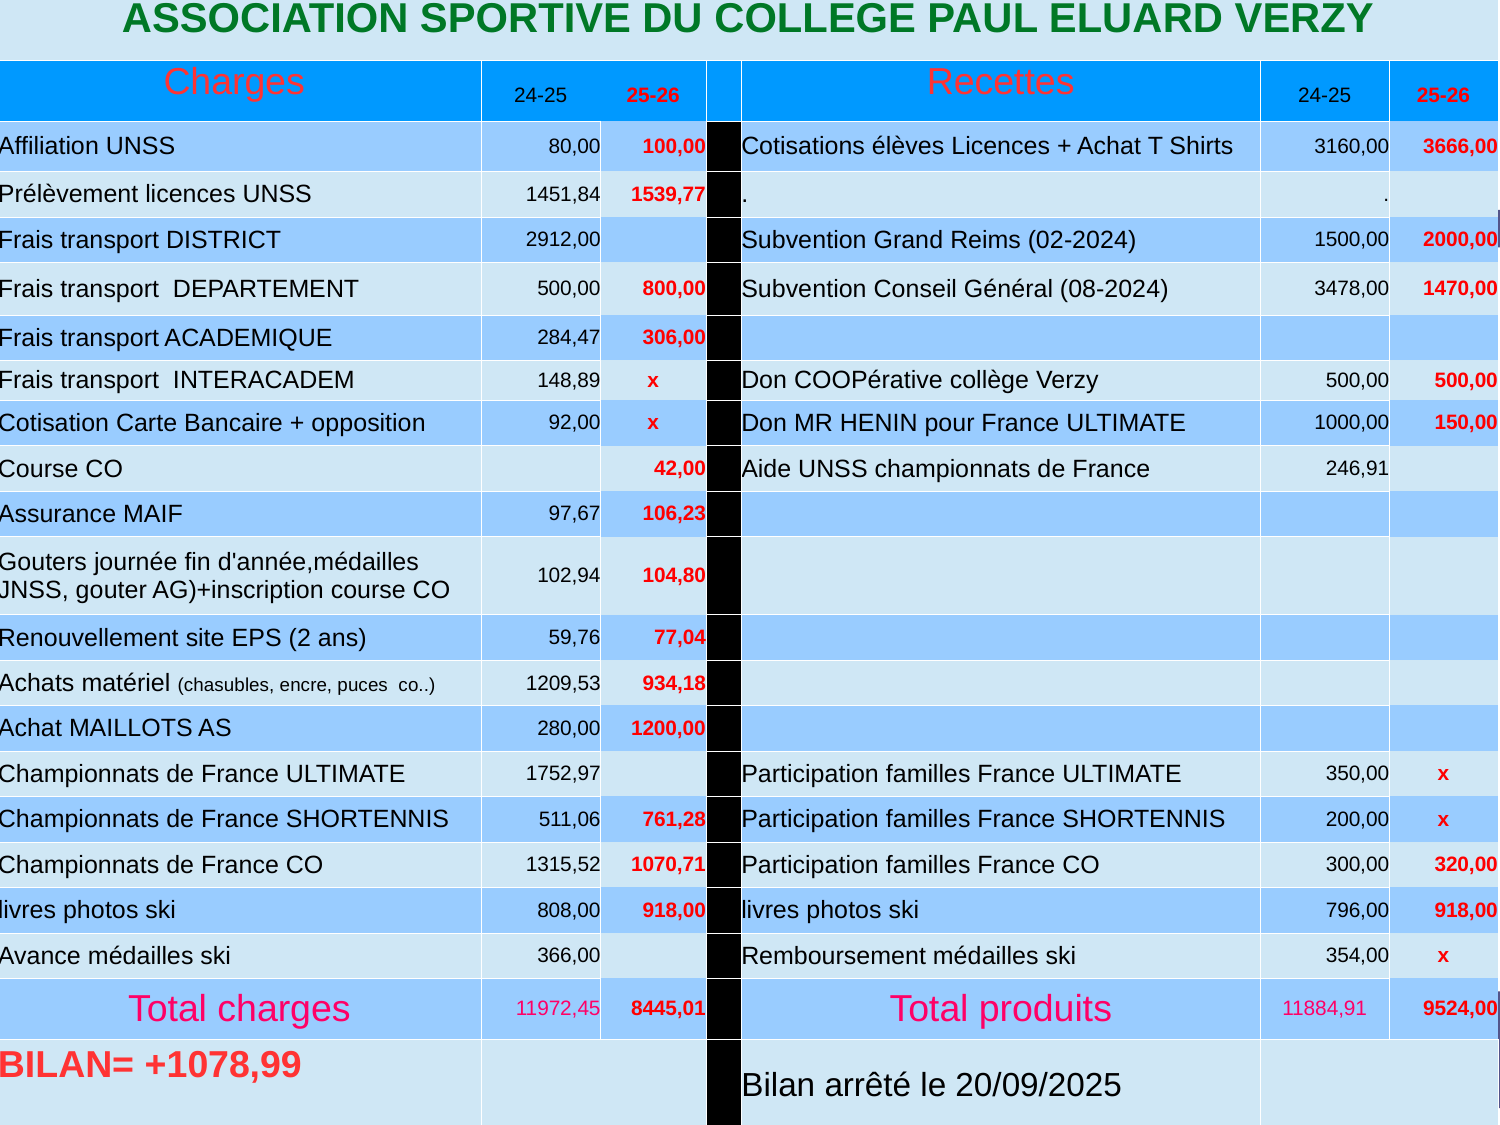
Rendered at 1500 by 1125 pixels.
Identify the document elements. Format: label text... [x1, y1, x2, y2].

table_cell 1500,00 [1261, 218, 1389, 262]
table_cell Frais transport ACADEMIQUE [0, 316, 481, 360]
table_cell [707, 401, 741, 445]
table_cell [707, 492, 741, 536]
table_cell [707, 979, 741, 1039]
table_cell [742, 492, 1260, 536]
table_cell Don COOPérative collège Verzy [742, 361, 1260, 400]
table_cell Total produits [742, 979, 1260, 1039]
table_cell Frais transport DISTRICT [0, 218, 481, 262]
table_cell 1000,00 [1261, 401, 1389, 445]
table_cell [1261, 316, 1389, 360]
table_cell Cotisations élèves Licences + Achat T Shirts [742, 122, 1260, 171]
table_cell [707, 1040, 741, 1125]
table_cell 1315,52 [482, 843, 600, 887]
table_cell [707, 706, 741, 751]
table_cell 25-26 [600, 61, 706, 121]
table_cell [707, 361, 741, 400]
table_cell Participation familles France CO [742, 843, 1260, 887]
table_cell [1261, 492, 1389, 536]
table_cell Course CO [0, 446, 481, 491]
table_cell Participation familles France ULTIMATE [742, 752, 1260, 796]
table_cell Remboursement médailles ski [742, 934, 1260, 978]
table_cell 350,00 [1261, 752, 1389, 796]
table_cell 280,00 [482, 706, 600, 751]
table_cell 918,00 [1390, 887, 1498, 933]
table_cell 59,76 [482, 615, 600, 660]
table_cell 1209,53 [482, 661, 600, 705]
table_cell Assurance MAIF [0, 492, 481, 536]
table_cell 1752,97 [482, 752, 600, 796]
table_cell 1070,71 [601, 842, 706, 887]
table_cell Participation familles France SHORTENNIS [742, 797, 1260, 842]
table_cell 246,91 [1261, 446, 1389, 491]
table_cell [707, 446, 741, 491]
table_cell Renouvellement site EPS (2 ans) [0, 615, 481, 660]
table_cell [1261, 1040, 1498, 1125]
table_cell 761,28 [601, 796, 706, 842]
table_cell 1470,00 [1390, 262, 1498, 315]
table_cell 100,00 [601, 121, 706, 171]
table_cell Cotisation Carte Bancaire + opposition [0, 401, 481, 445]
table_cell 500,00 [482, 263, 600, 315]
table_cell [1261, 661, 1389, 705]
table_cell Championnats de France SHORTENNIS [0, 797, 481, 842]
table_cell 1200,00 [601, 705, 706, 751]
table_cell [742, 316, 1260, 360]
table_header ASSOCIATION SPORTIVE DU COLLEGE PAUL ELUARD VERZY [0, 0, 1498, 60]
table_cell [707, 218, 741, 262]
table_cell Recettes [742, 61, 1260, 121]
table_cell 808,00 [482, 888, 600, 933]
table_cell Avance médailles ski [0, 934, 481, 978]
table_cell 3666,00 [1390, 121, 1498, 171]
table_cell 92,00 [482, 401, 600, 445]
table_cell Aide UNSS championnats de France [742, 446, 1260, 491]
table_cell [707, 661, 741, 705]
table_cell [1261, 706, 1389, 751]
table_cell 102,94 [482, 537, 600, 614]
table_cell [482, 446, 600, 491]
table_cell 97,67 [482, 492, 600, 536]
table_cell Gouters journée fin d'année,médailles JNSS, gouter AG)+inscription course CO [0, 537, 481, 614]
table_cell 918,00 [601, 887, 706, 933]
table_cell [1390, 705, 1498, 751]
table_cell [707, 752, 741, 796]
table_cell Don MR HENIN pour France ULTIMATE [742, 401, 1260, 445]
table_cell Championnats de France ULTIMATE [0, 752, 481, 796]
table_cell [1390, 660, 1498, 705]
table_cell [601, 217, 706, 262]
table_cell [1390, 446, 1498, 491]
table_cell 106,23 [601, 491, 706, 537]
table_cell [1390, 537, 1498, 615]
table_cell Frais transport DEPARTEMENT [0, 263, 481, 315]
table_cell 500,00 [1390, 360, 1498, 400]
table_cell livres photos ski [0, 888, 481, 933]
table_cell [707, 537, 741, 614]
table_cell 200,00 [1261, 797, 1389, 842]
table_cell 24-25 [482, 61, 600, 121]
table_cell [1390, 491, 1498, 537]
table_cell . [742, 172, 1260, 217]
table_cell [707, 615, 741, 660]
table_cell [742, 706, 1260, 751]
table_cell Achats matériel (chasubles, encre, puces co..) [0, 661, 481, 705]
table_cell 306,00 [601, 315, 706, 360]
table_cell 511,06 [482, 797, 600, 842]
table_cell [742, 615, 1260, 660]
table_cell Bilan arrêté le 20/09/2025 [742, 1040, 1260, 1125]
table_cell 3160,00 [1261, 122, 1389, 171]
table_cell . [1261, 172, 1389, 217]
table_cell [1261, 615, 1389, 660]
table_cell Frais transport INTERACADEM [0, 361, 481, 400]
table_cell 1539,77 [601, 171, 706, 217]
table_cell 11972,45 [482, 979, 600, 1039]
table_cell x [601, 400, 706, 446]
table_cell [1390, 171, 1498, 217]
table_cell 24-25 [1261, 61, 1389, 121]
table_cell [707, 797, 741, 842]
table_cell Subvention Conseil Général (08-2024) [742, 263, 1260, 315]
table_cell [707, 888, 741, 933]
table_cell Achat MAILLOTS AS [0, 706, 481, 751]
table_cell [482, 1040, 706, 1125]
table_cell [742, 661, 1260, 705]
table_cell 104,80 [601, 537, 706, 615]
table_cell [742, 537, 1260, 614]
table_cell [707, 122, 741, 171]
table_cell Championnats de France CO [0, 843, 481, 887]
table_cell 77,04 [601, 615, 706, 660]
table_cell 11884,91 [1261, 979, 1389, 1039]
table_cell 796,00 [1261, 888, 1389, 933]
table_cell [707, 316, 741, 360]
table_cell 2000,00 [1390, 217, 1498, 262]
table_cell BILAN= +1078,99 [0, 1040, 481, 1125]
table_cell [1261, 537, 1389, 614]
table_cell [1390, 615, 1498, 660]
table_cell Charges [0, 61, 481, 121]
table_cell [601, 751, 706, 796]
table_cell x [601, 360, 706, 400]
table_cell Total charges [0, 979, 481, 1039]
table_cell 42,00 [601, 446, 706, 491]
table_cell [707, 61, 741, 121]
table_cell x [1390, 933, 1498, 978]
table_cell 934,18 [601, 660, 706, 705]
table_cell [707, 263, 741, 315]
table_cell 150,00 [1390, 400, 1498, 446]
table_cell [707, 934, 741, 978]
table_cell livres photos ski [742, 888, 1260, 933]
table_cell [1390, 315, 1498, 360]
table_cell Prélèvement licences UNSS [0, 172, 481, 217]
table_cell 354,00 [1261, 934, 1389, 978]
table_cell Subvention Grand Reims (02-2024) [742, 218, 1260, 262]
table_cell x [1390, 751, 1498, 796]
table_cell 284,47 [482, 316, 600, 360]
table_cell [601, 933, 706, 978]
table_cell 300,00 [1261, 843, 1389, 887]
table_cell 148,89 [482, 361, 600, 400]
table_cell 9524,00 [1390, 978, 1498, 1039]
table_cell 3478,00 [1261, 263, 1389, 315]
table_cell 80,00 [482, 122, 600, 171]
table_cell 366,00 [482, 934, 600, 978]
table_cell 800,00 [601, 262, 706, 315]
table_cell 8445,01 [601, 978, 706, 1039]
table_cell 2912,00 [482, 218, 600, 262]
table_cell 1451,84 [482, 172, 600, 217]
table_cell [707, 172, 741, 217]
table_cell 500,00 [1261, 361, 1389, 400]
table_cell 25-26 [1390, 61, 1498, 121]
table_cell [707, 843, 741, 887]
table_cell Affiliation UNSS [0, 122, 481, 171]
table_cell x [1390, 796, 1498, 842]
table_cell 320,00 [1390, 842, 1498, 887]
